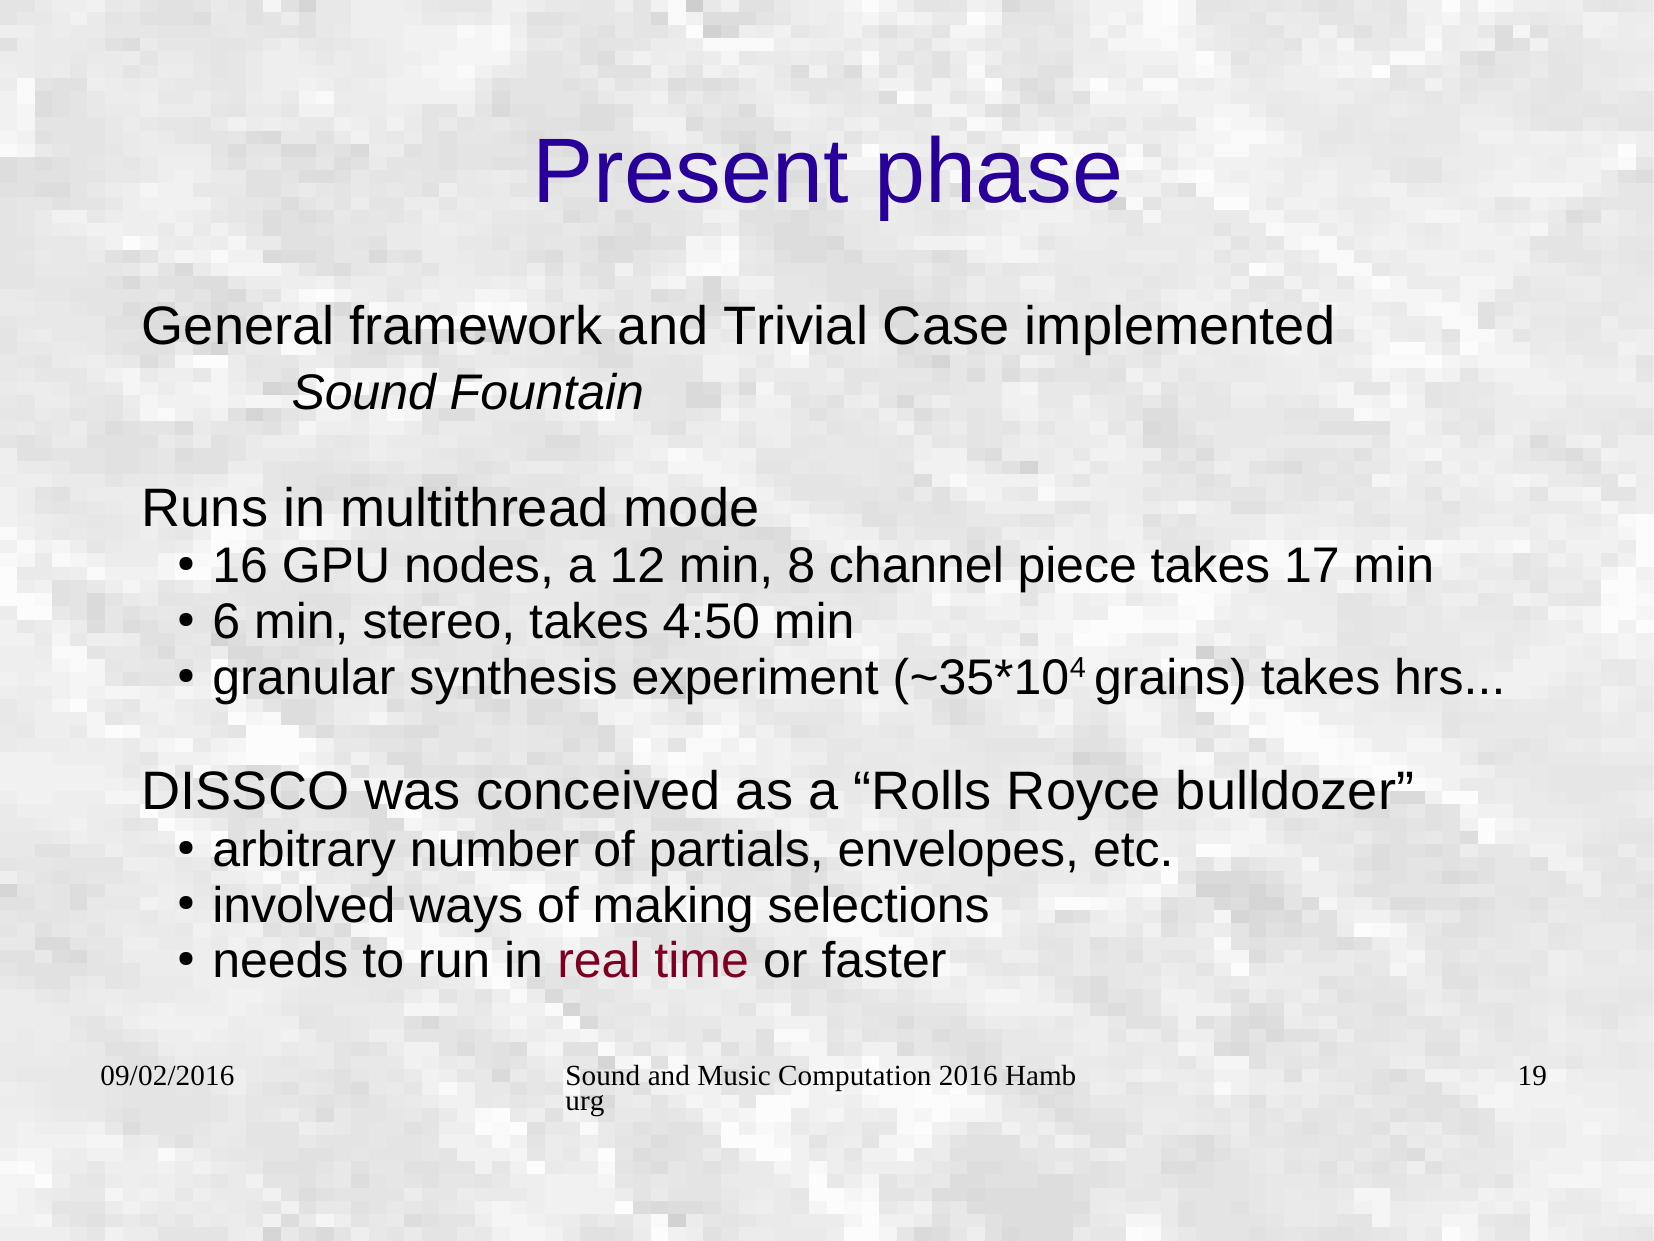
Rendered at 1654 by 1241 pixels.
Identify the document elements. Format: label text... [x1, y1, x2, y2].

subtitle General framework and Trivial Case implemented Sound Fountain Runs in multithread mode 16 GPU nodes, a 12 min, 8 channel piece takes 17 min 6 min, stereo, takes 4:50 min granular synthesis experiment (~35*104 grains) takes hrs... DISSCO was conceived as a “Rolls Royce bulldozer” arbitrary number of partials, envelopes, etc. involved ways of making selections needs to run in real time or faster [141, 290, 1576, 1241]
picture [0, 0, 1654, 1241]
title Present phase [120, 75, 1538, 268]
